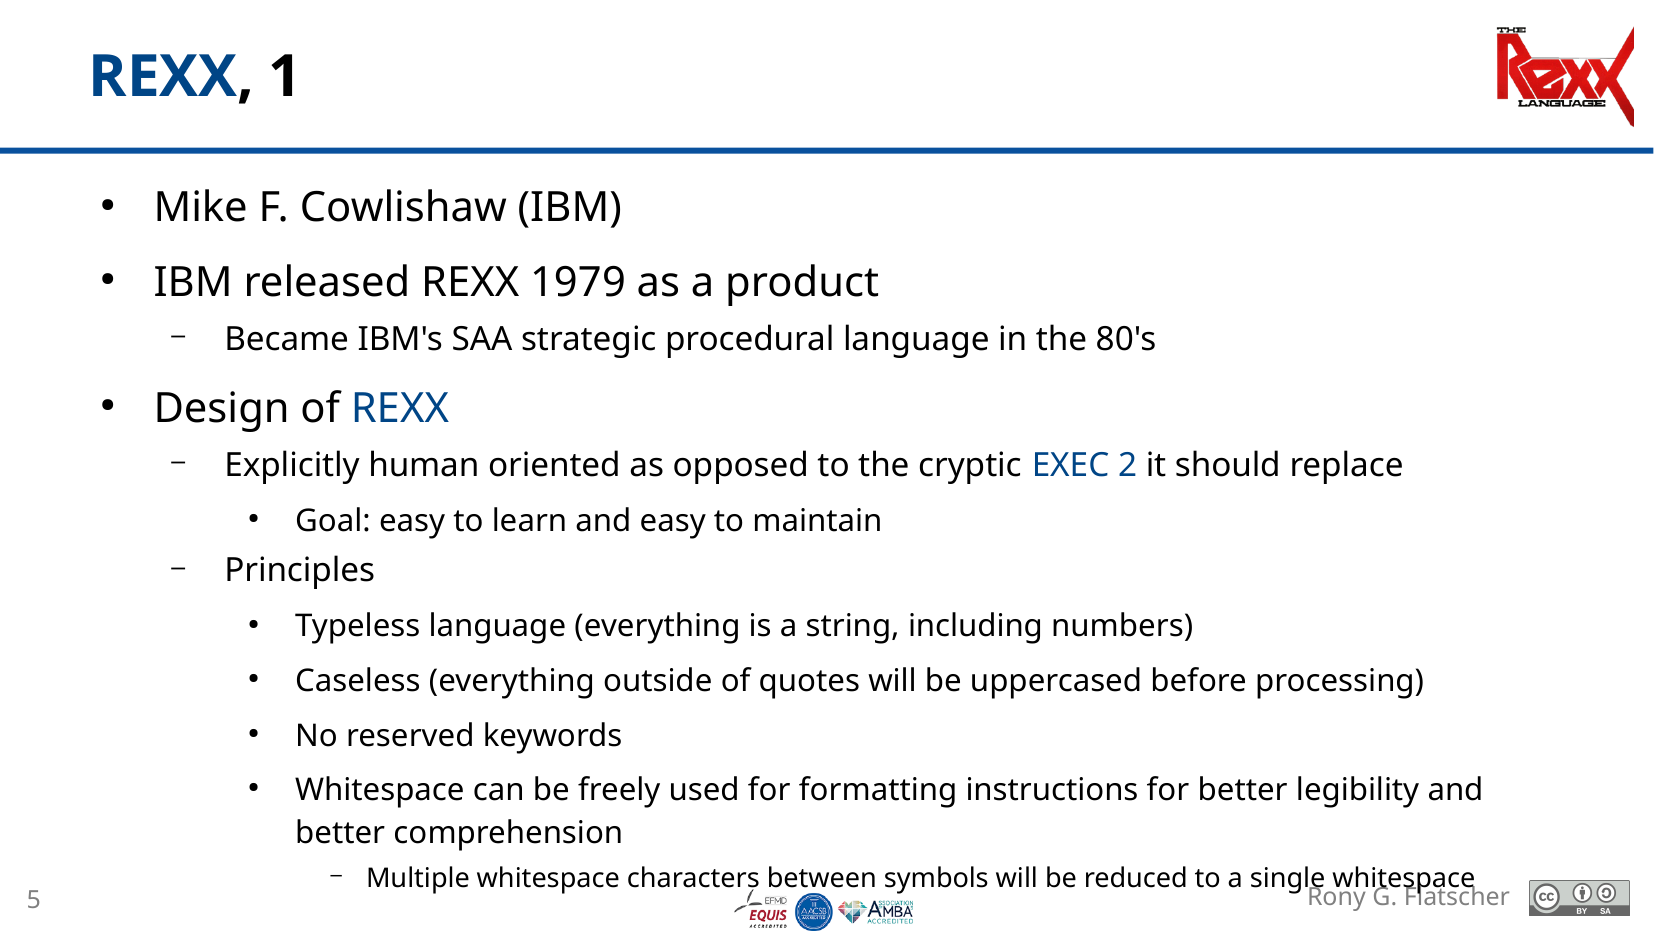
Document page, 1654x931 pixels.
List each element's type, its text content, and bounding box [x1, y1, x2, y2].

picture [1492, 18, 1634, 137]
list Mike F. Cowlishaw (IBM) IBM released REXX 1979 as a product Became IBM's SAA strategic procedural language in the 80's Design of REXX Explicitly human oriented as opposed to the cryptic EXEC 2 it should replace Goal: easy to learn and easy to maintain Principles Typeless language (everything is a string, including numbers) Caseless (everything outside of quotes will be uppercased before processing) No reserved keywords Whitespace can be freely used for formatting instructions for better legibility and better comprehension Multiple whitespace characters between symbols will be reduced to a single whitespace [82, 177, 1579, 857]
picture [734, 889, 913, 931]
title REXX, 1 [29, 0, 1654, 148]
